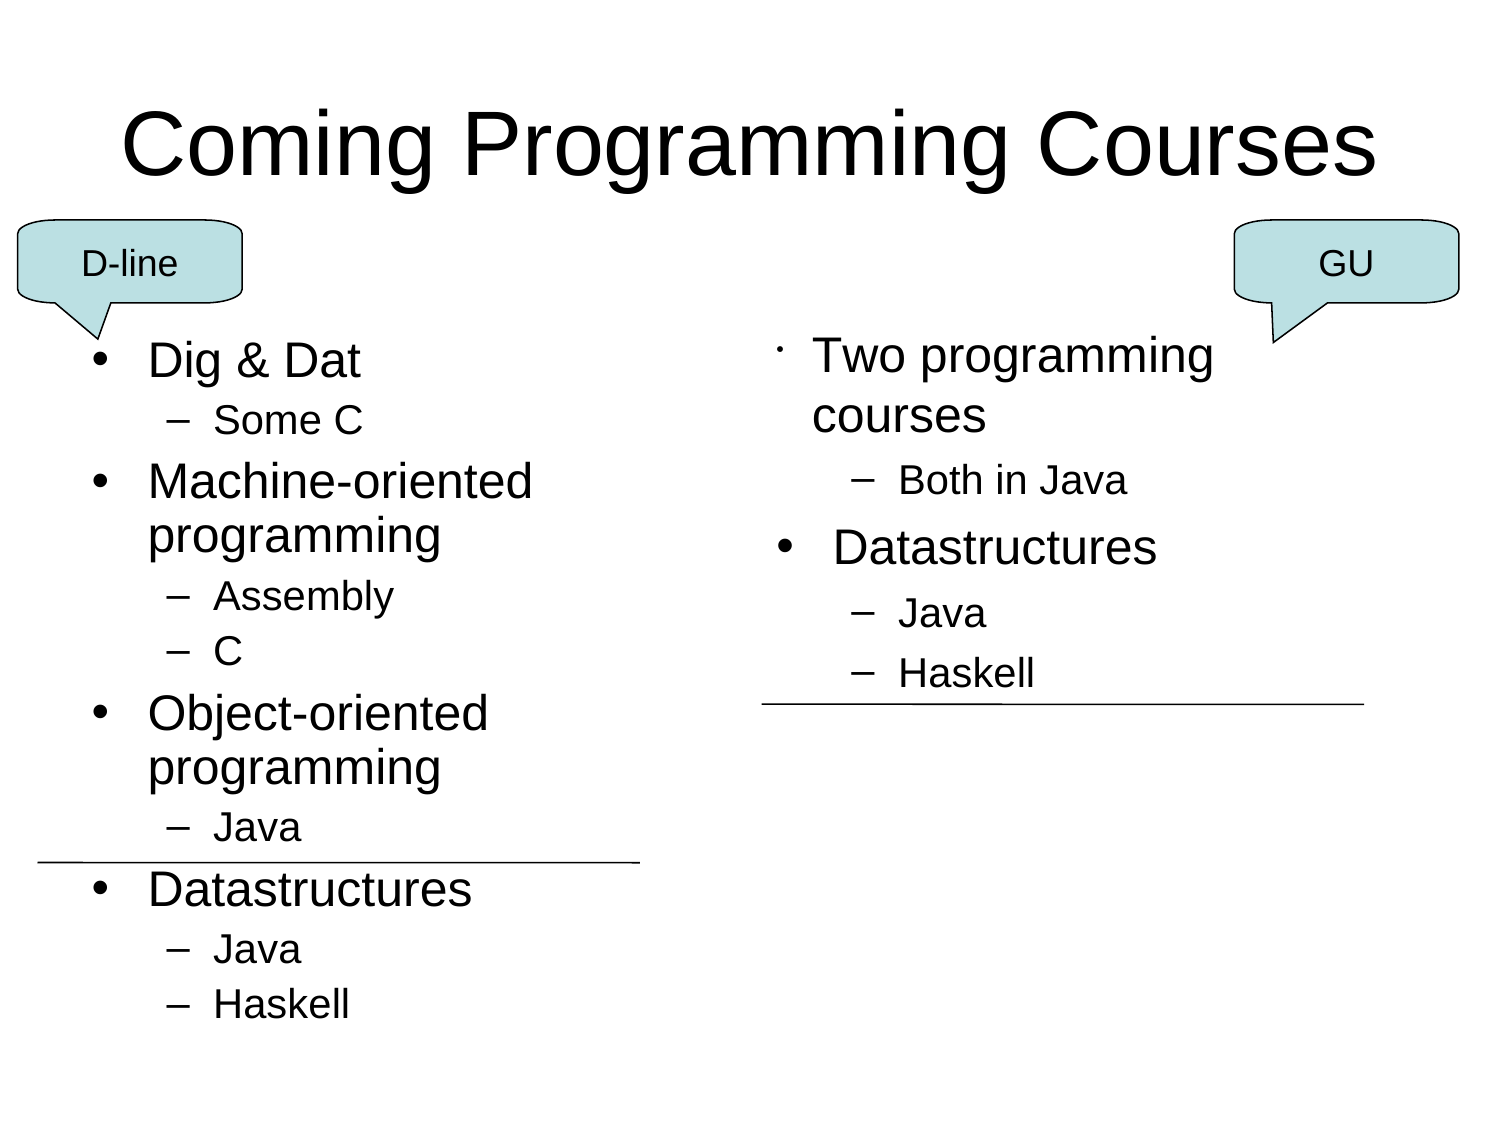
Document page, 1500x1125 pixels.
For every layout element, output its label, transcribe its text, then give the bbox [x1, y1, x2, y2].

text_box D-line [17, 219, 243, 340]
text_box GU [1234, 219, 1459, 343]
text_box Two programming courses Both in Java Datastructures Java Haskell [761, 314, 1390, 1057]
list Dig & Dat Some C Machine-oriented programming Assembly C Object-oriented programming Java Datastructures Java Haskell [76, 326, 705, 1069]
title Coming Programming Courses [75, 45, 1426, 233]
